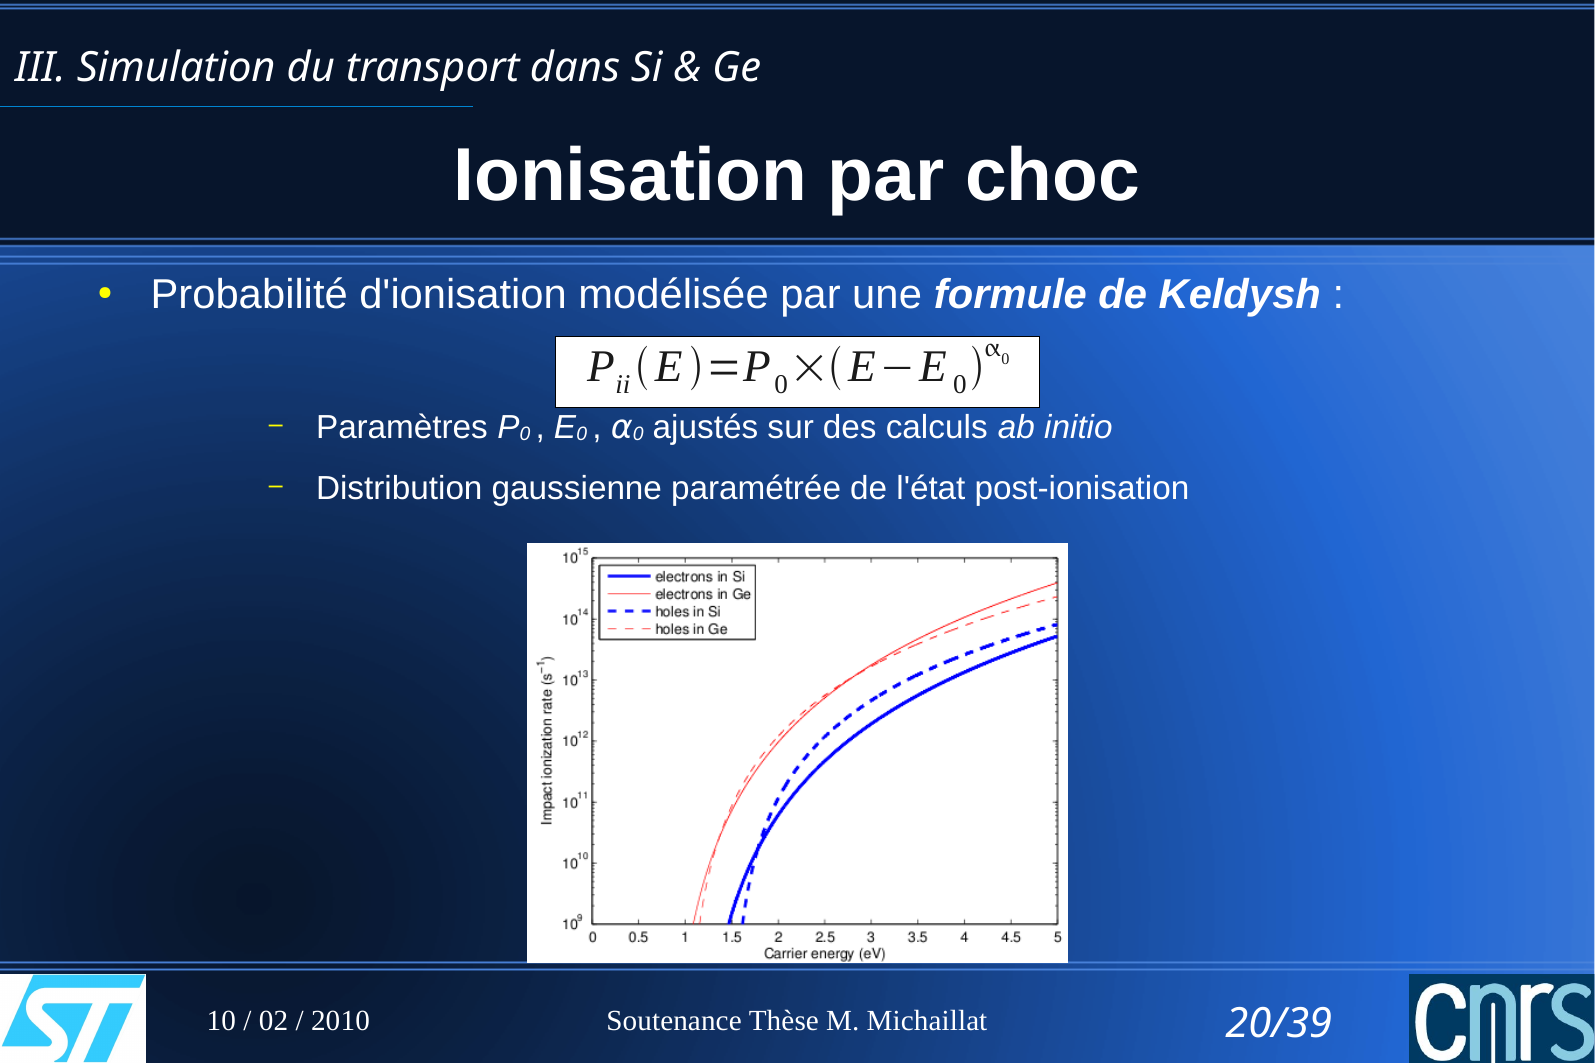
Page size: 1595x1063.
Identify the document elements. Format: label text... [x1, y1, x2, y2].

picture [0, 0, 1595, 1063]
list Probabilité d'ionisation modélisée par une formule de Keldysh : Paramètres P0 , E0 , α0 ajustés sur des calculs ab initio Distribution gaussienne paramétrée de l'état post-ionisation [79, 270, 1515, 973]
text_box III. Simulation du transport dans Si & Ge [0, 29, 1182, 100]
chart [572, 330, 1020, 402]
title Ionisation par choc [79, 115, 1515, 234]
text_box [555, 336, 1040, 408]
